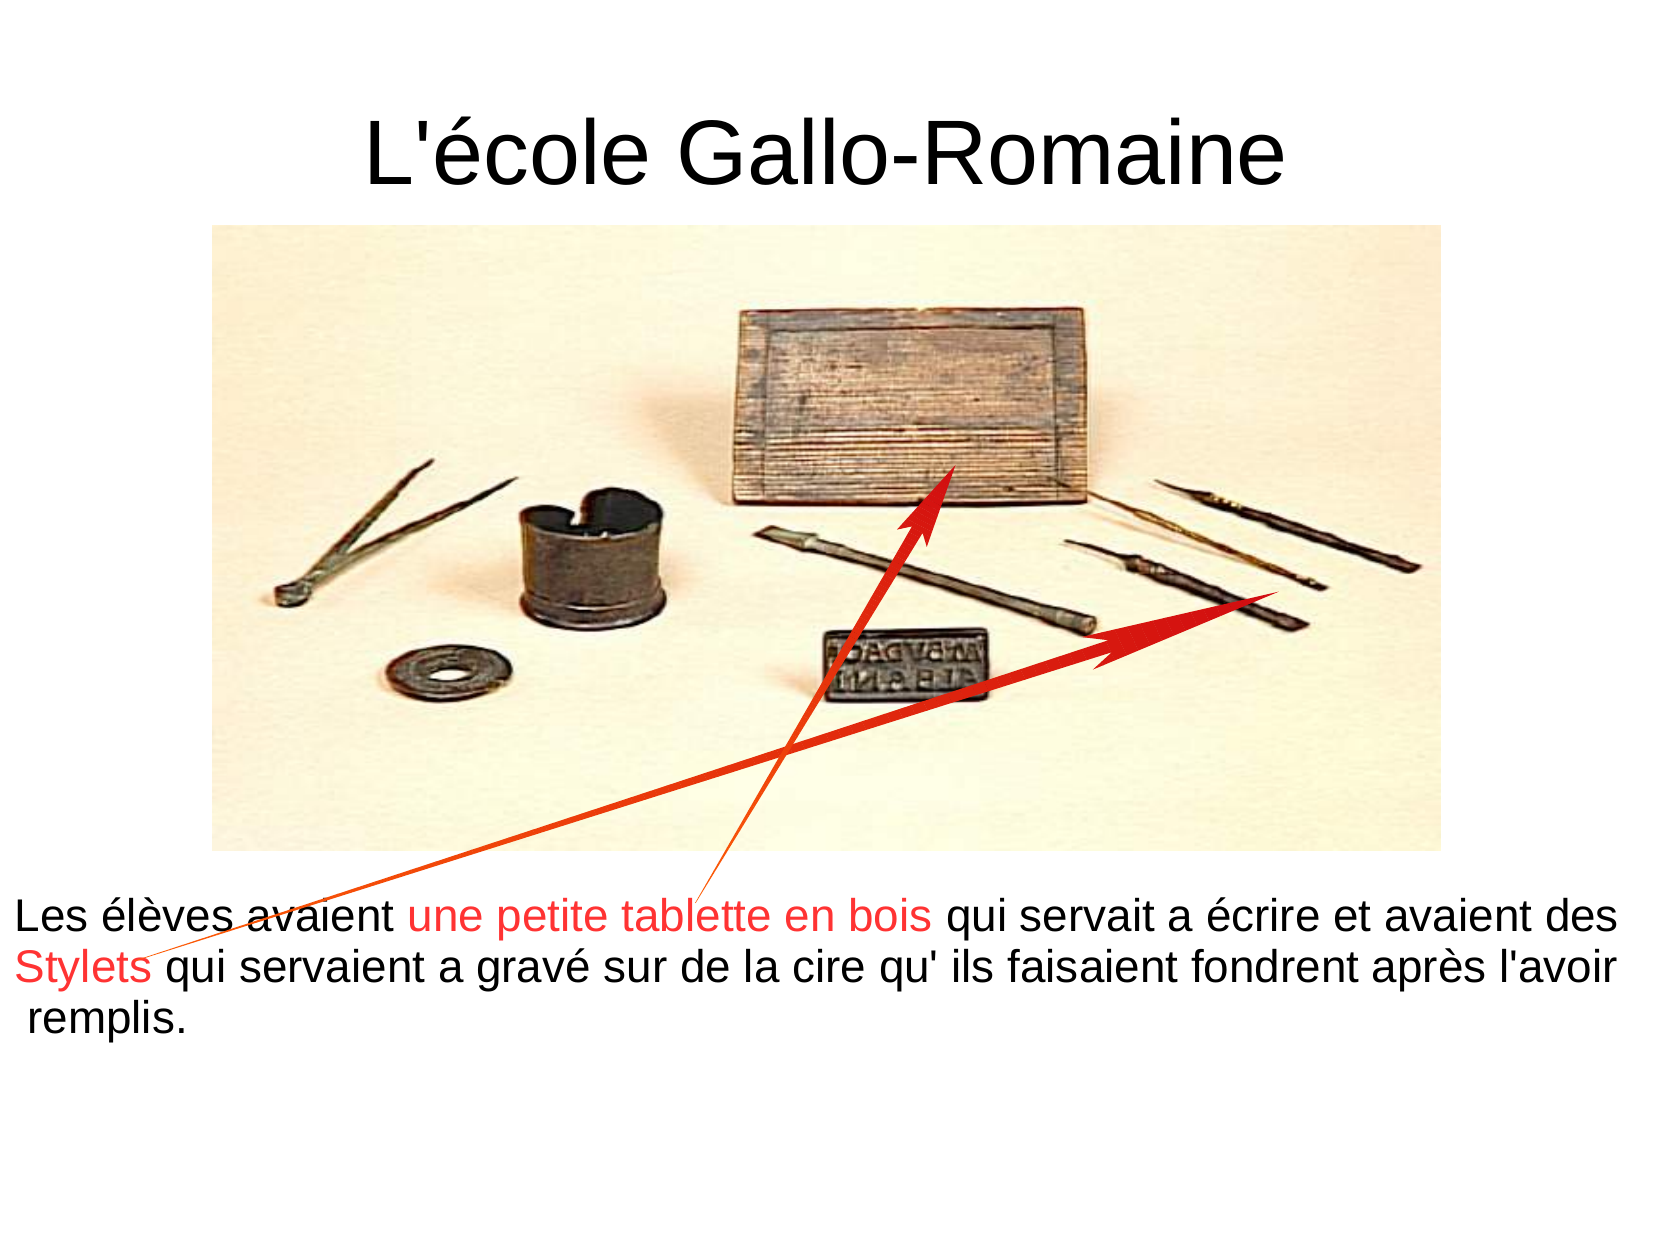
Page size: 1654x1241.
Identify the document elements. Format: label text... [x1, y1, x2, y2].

title L'école Gallo-Romaine [82, 49, 1571, 257]
picture [106, 225, 1441, 987]
text_box Les élèves avaient une petite tablette en bois qui servait a écrire et avaient des Stylets qui servaient a gravé sur de la cire qu' ils faisaient fondrent après l'avoir remplis. [0, 882, 1635, 1052]
